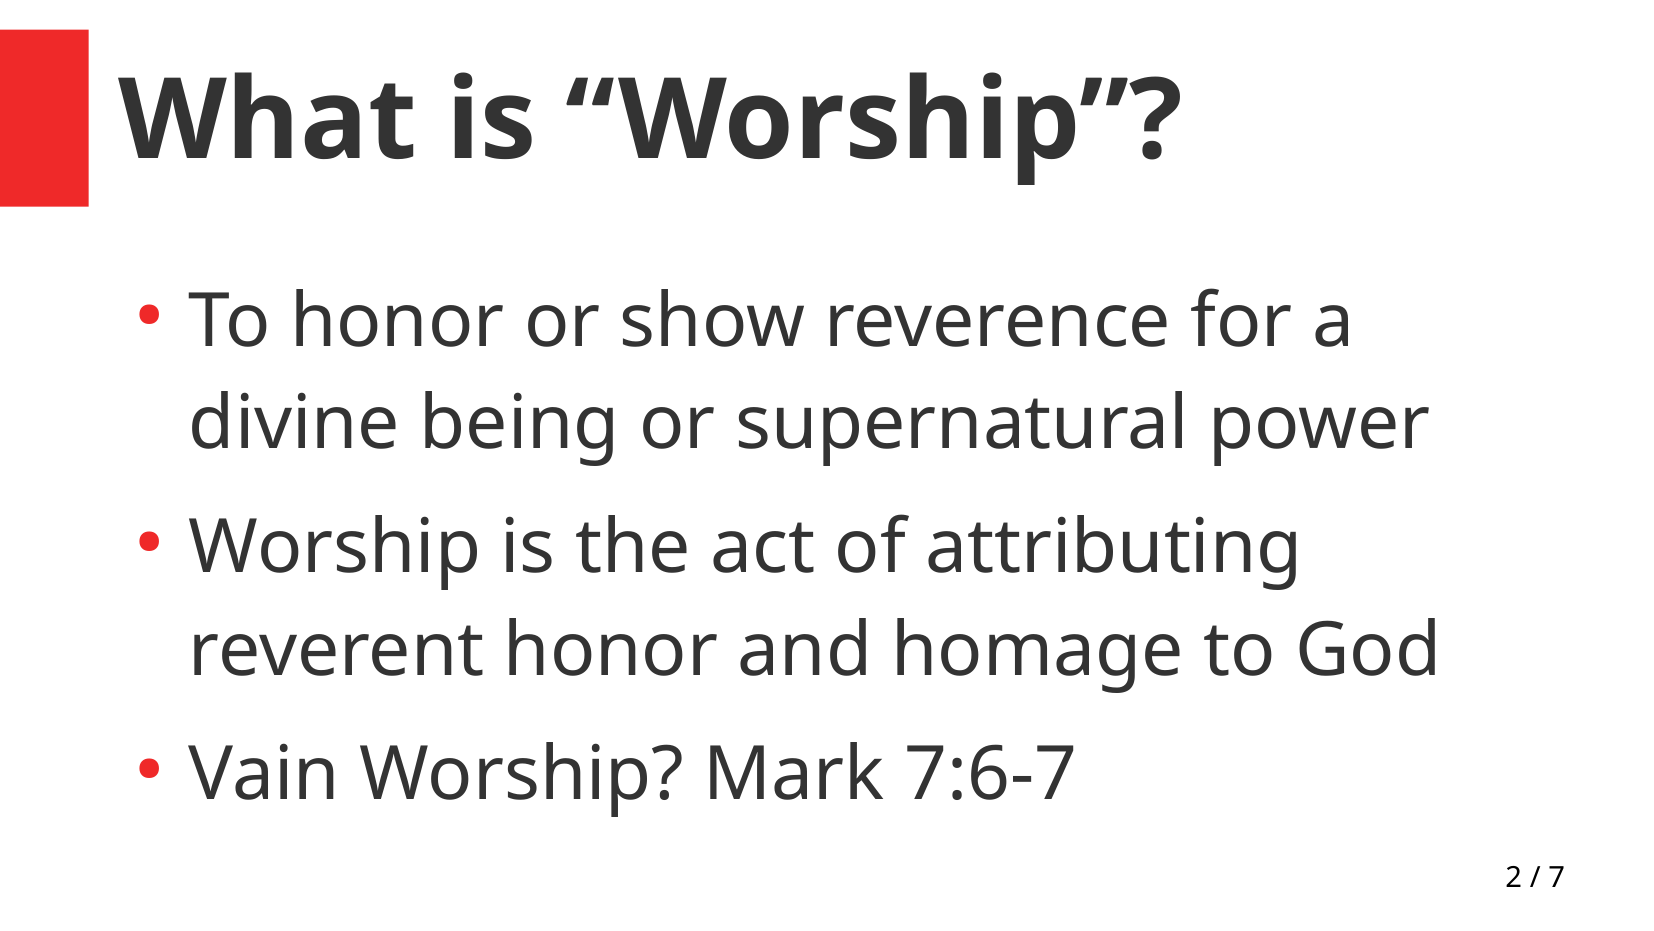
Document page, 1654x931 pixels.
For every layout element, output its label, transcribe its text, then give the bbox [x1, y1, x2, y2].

list To honor or show reverence for a divine being or supernatural power Worship is the act of attributing reverent honor and homage to God Vain Worship? Mark 7:6-7 [118, 265, 1536, 806]
title What is “Worship”? [118, 37, 1571, 193]
